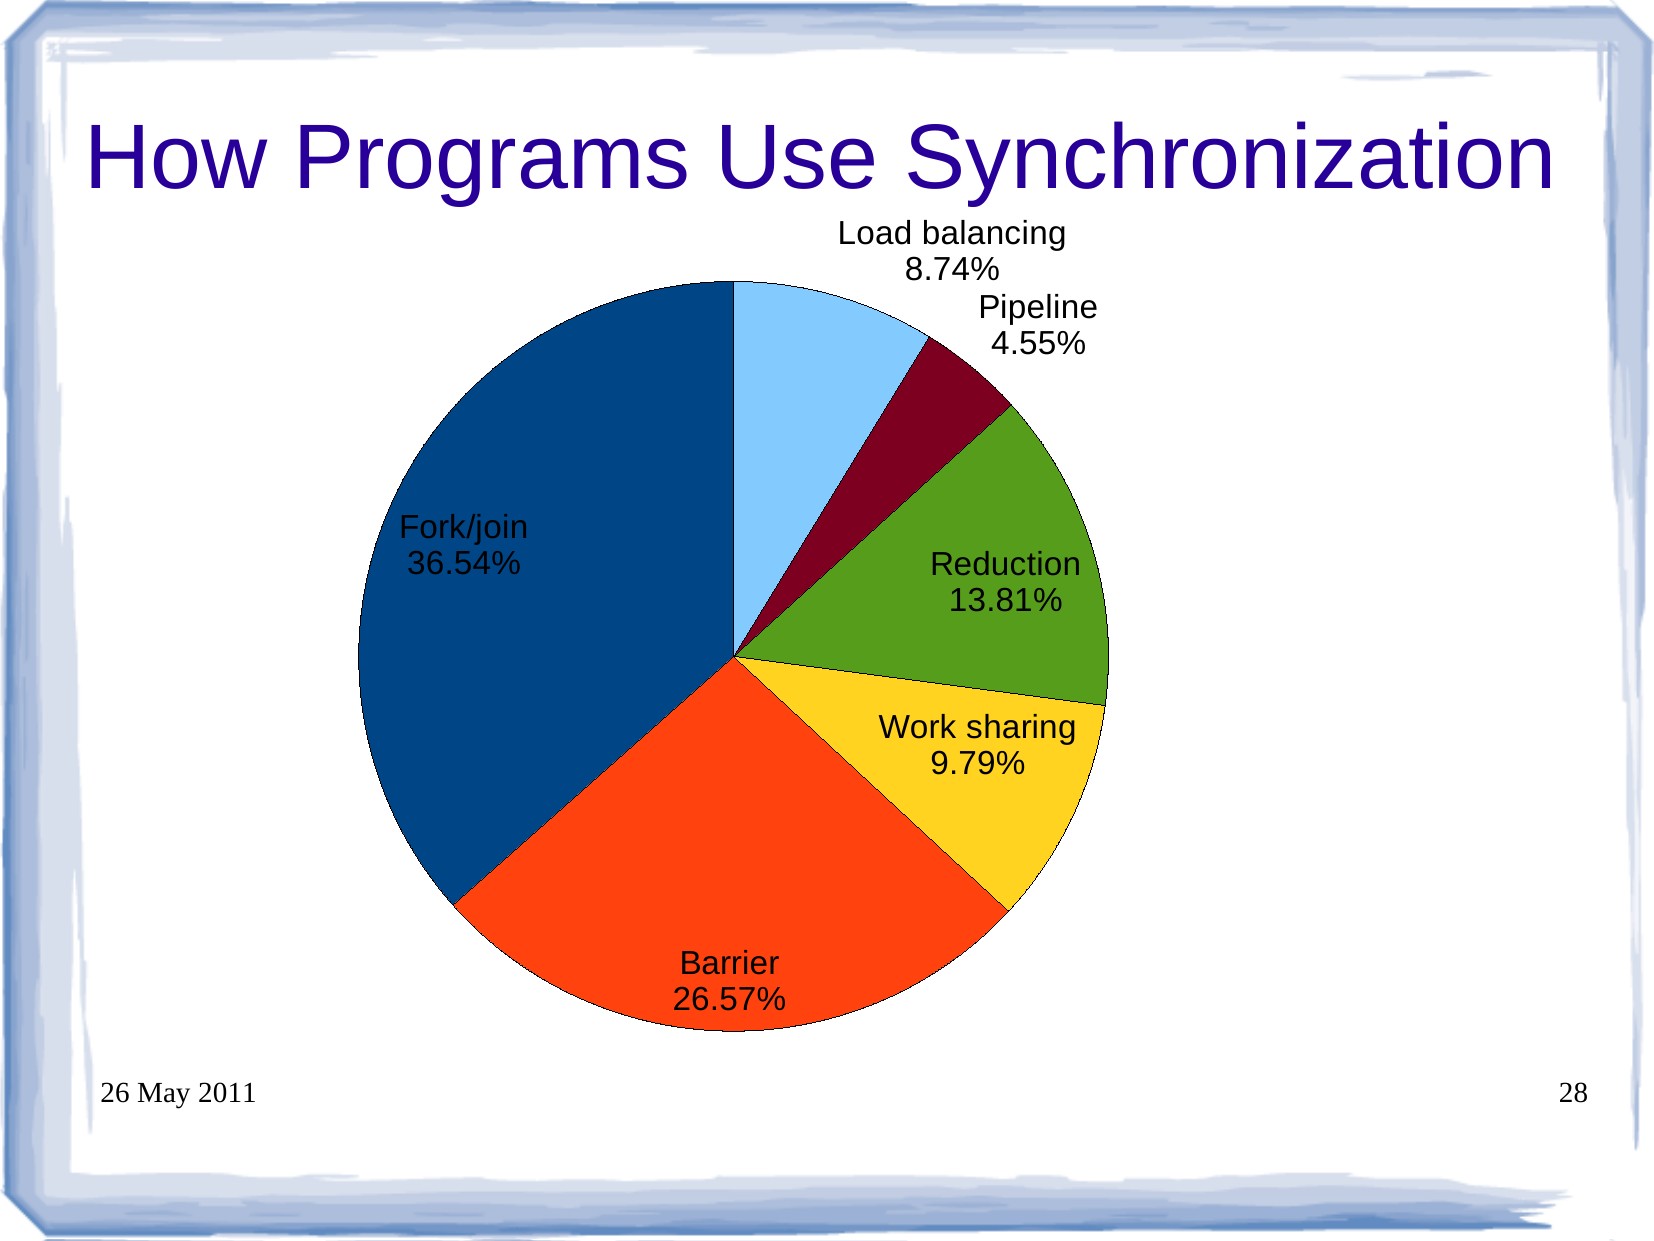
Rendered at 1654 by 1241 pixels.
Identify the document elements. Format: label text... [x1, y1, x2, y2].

picture [0, 0, 1654, 1241]
title How Programs Use Synchronization [77, 60, 1566, 253]
chart [339, 253, 1315, 1139]
